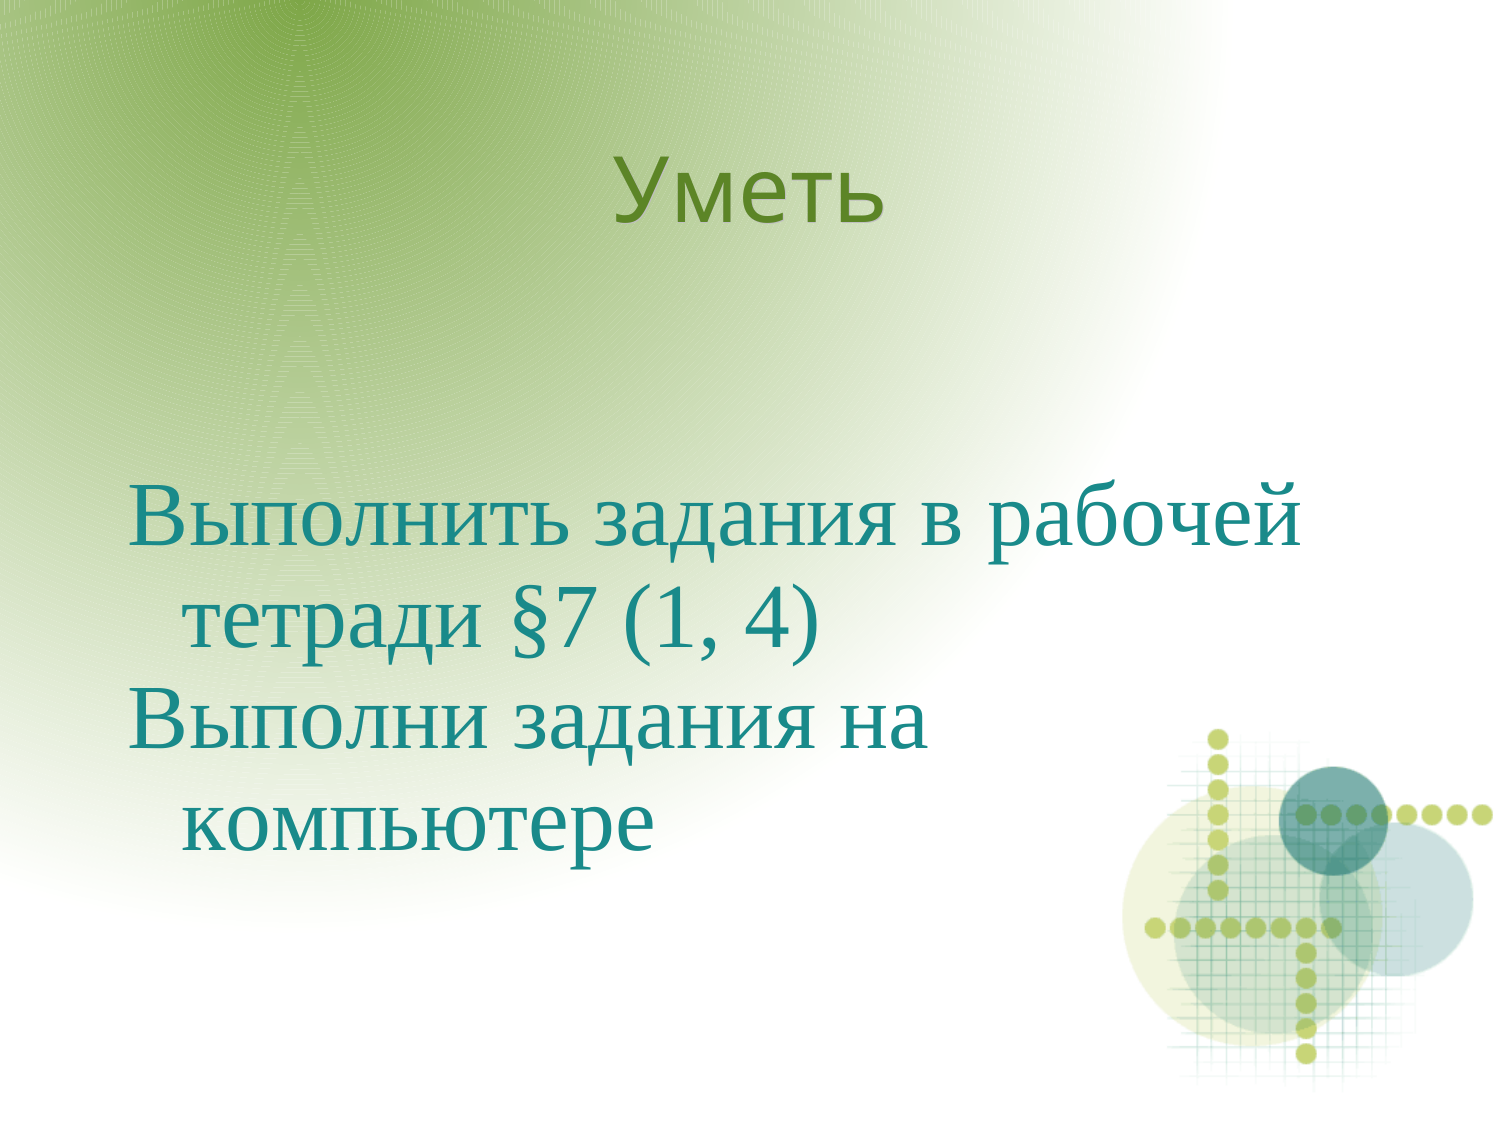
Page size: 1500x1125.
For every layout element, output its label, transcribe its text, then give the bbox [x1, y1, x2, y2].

subtitle Выполнить задания в рабочей тетради §7 (1, 4) Выполни задания на компьютере [110, 320, 1392, 1015]
title Уметь [110, 100, 1392, 274]
picture [1110, 718, 1500, 1098]
